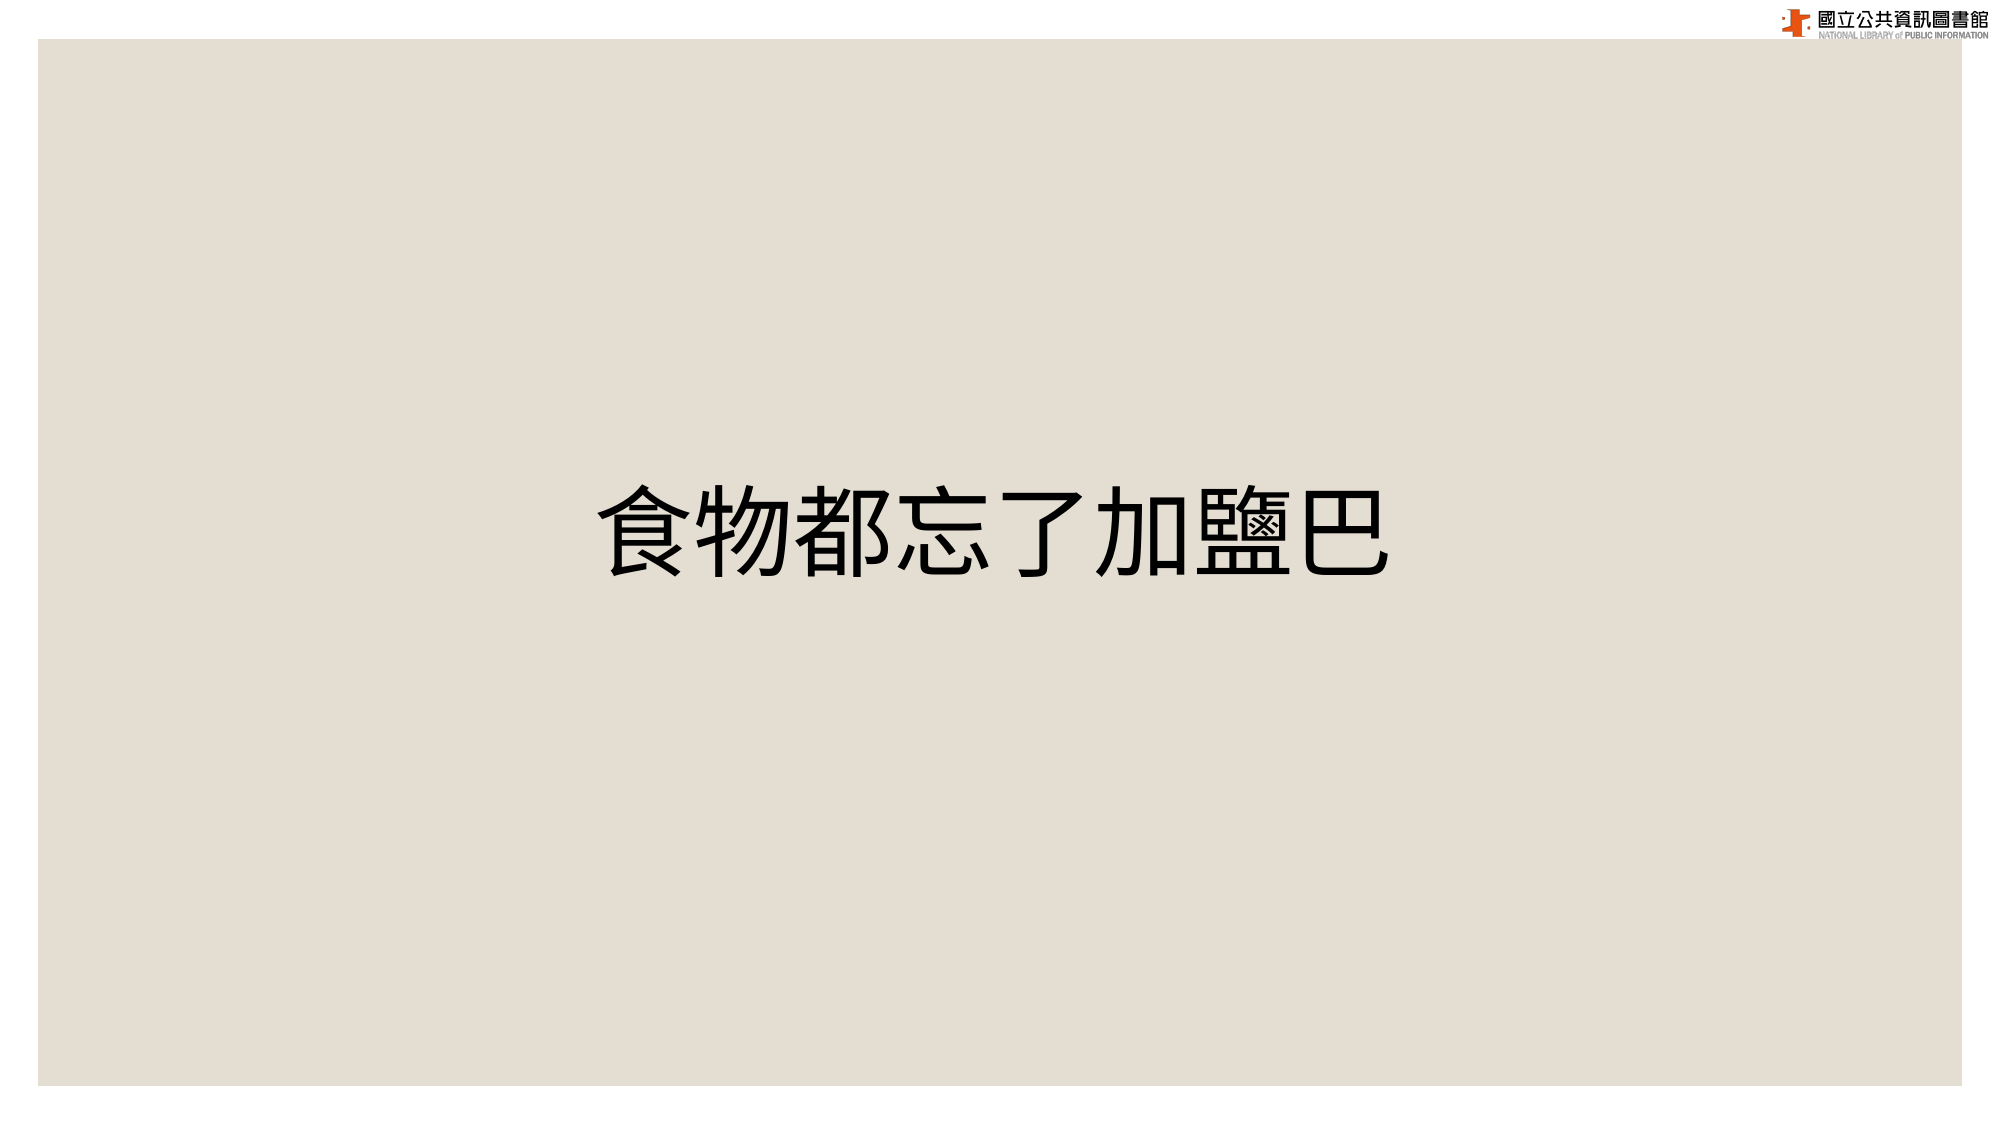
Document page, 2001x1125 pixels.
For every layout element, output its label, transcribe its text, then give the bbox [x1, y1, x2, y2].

text_box 食物都忘了加鹽巴 [578, 461, 1417, 599]
